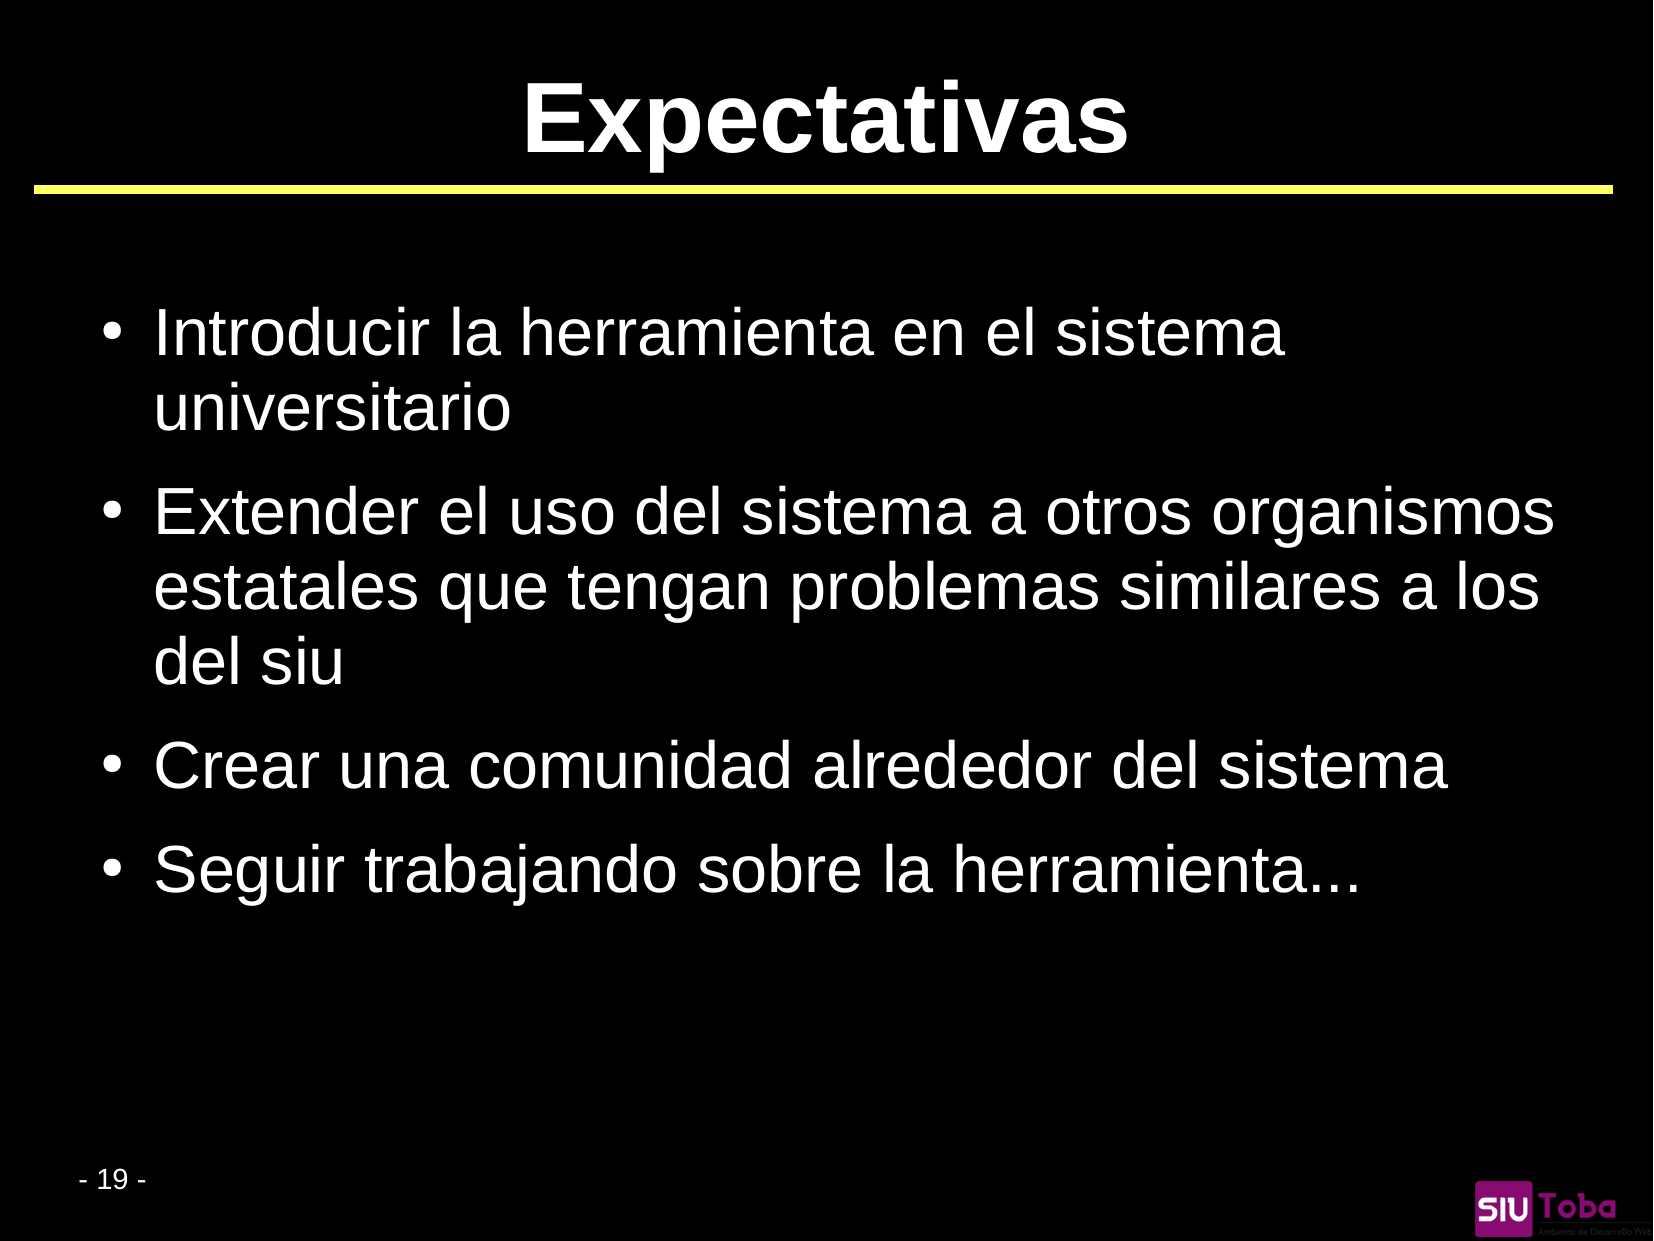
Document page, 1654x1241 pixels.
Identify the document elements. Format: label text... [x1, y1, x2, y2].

title Expectativas [58, 47, 1594, 188]
list Introducir la herramienta en el sistema universitario Extender el uso del sistema a otros organismos estatales que tengan problemas similares a los del siu Crear una comunidad alrededor del sistema Seguir trabajando sobre la herramienta... [82, 295, 1565, 1109]
picture [1475, 1181, 1652, 1237]
